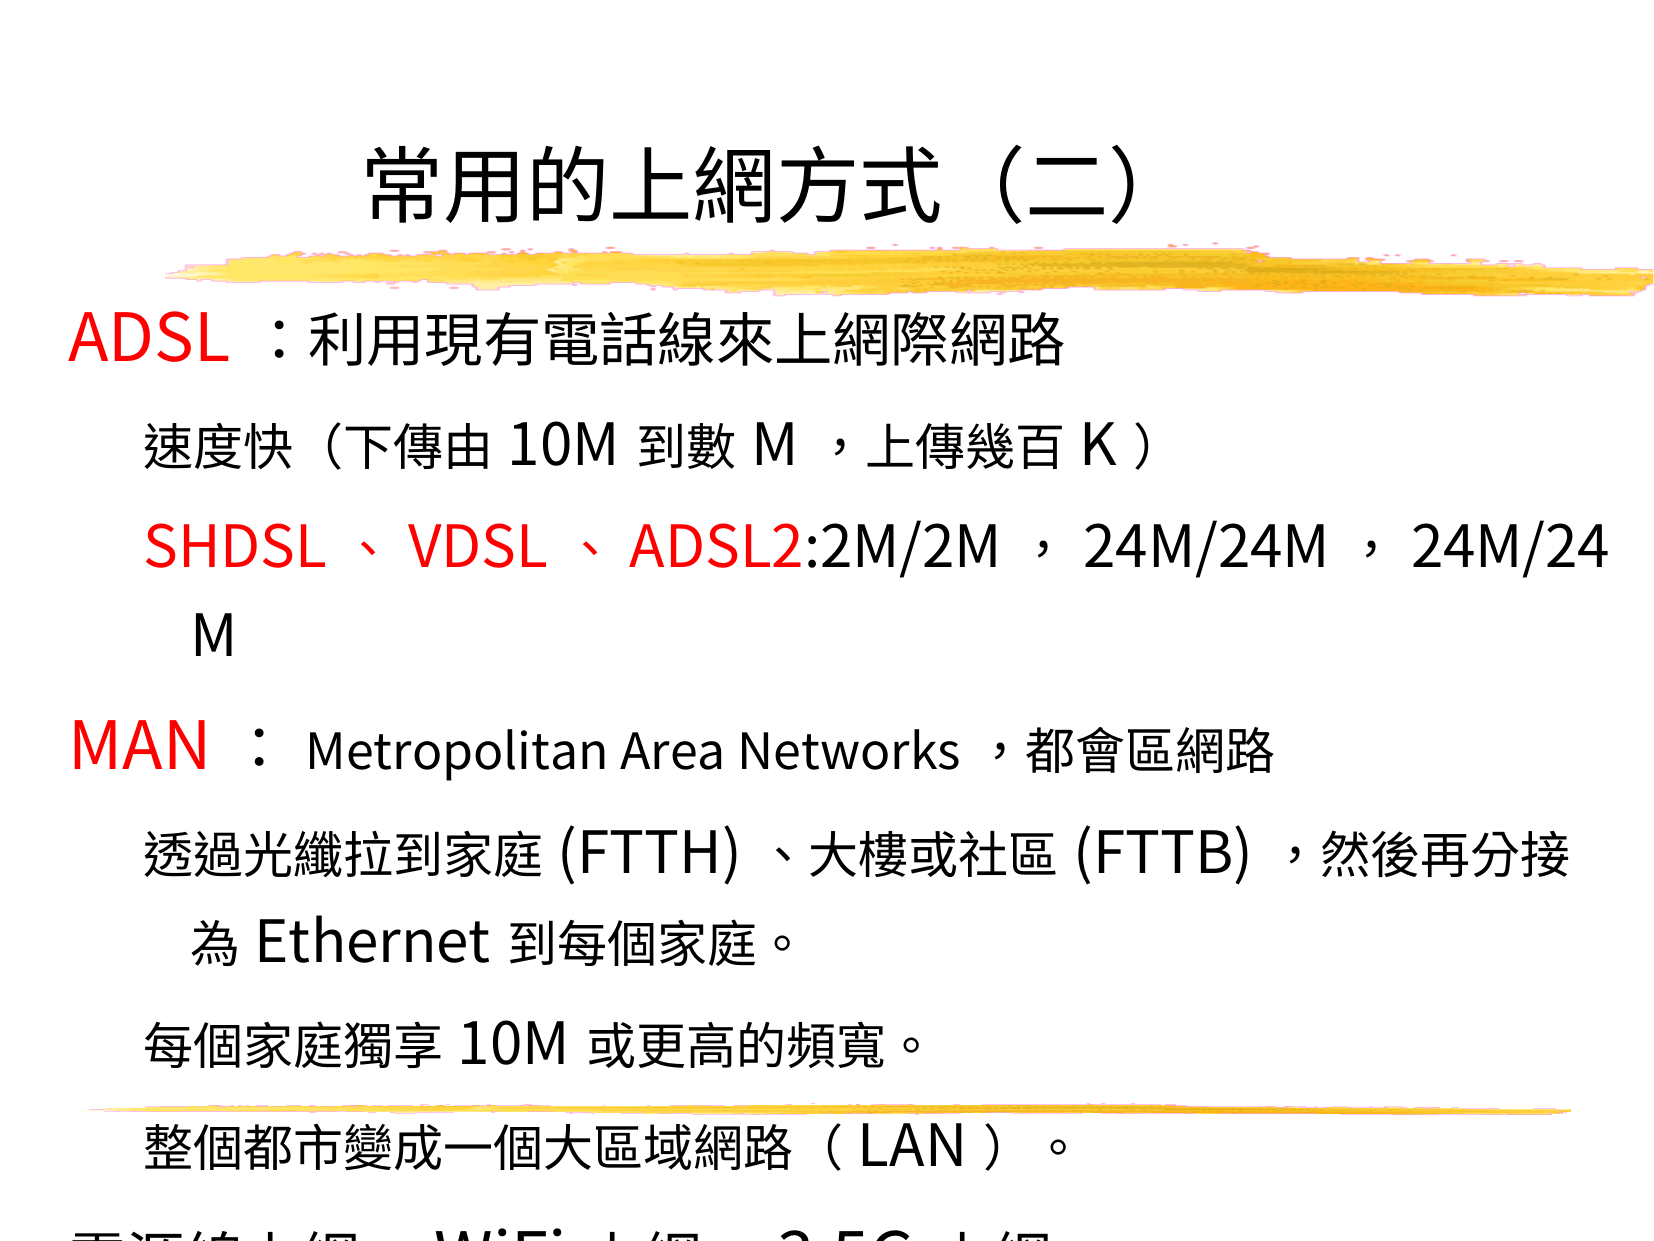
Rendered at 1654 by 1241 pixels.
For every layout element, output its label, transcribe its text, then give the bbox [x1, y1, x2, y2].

title 常用的上網方式（二） [73, 25, 1479, 249]
list ADSL：利用現有電話線來上網際網路 速度快（下傳由10M到數M，上傳幾百K） SHDSL、VDSL、ADSL2:2M/2M，24M/24M，24M/24M MAN：Metropolitan Area Networks，都會區網路 透過光纖拉到家庭(FTTH)、大樓或社區(FTTB)，然後再分接為Ethernet到每個家庭。 每個家庭獨享10M或更高的頻寬。 整個都市變成一個大區域網路（LAN）。 電源線上網、WiFi上網、3.5G上網 [53, 270, 1636, 1126]
picture [165, 237, 1654, 308]
